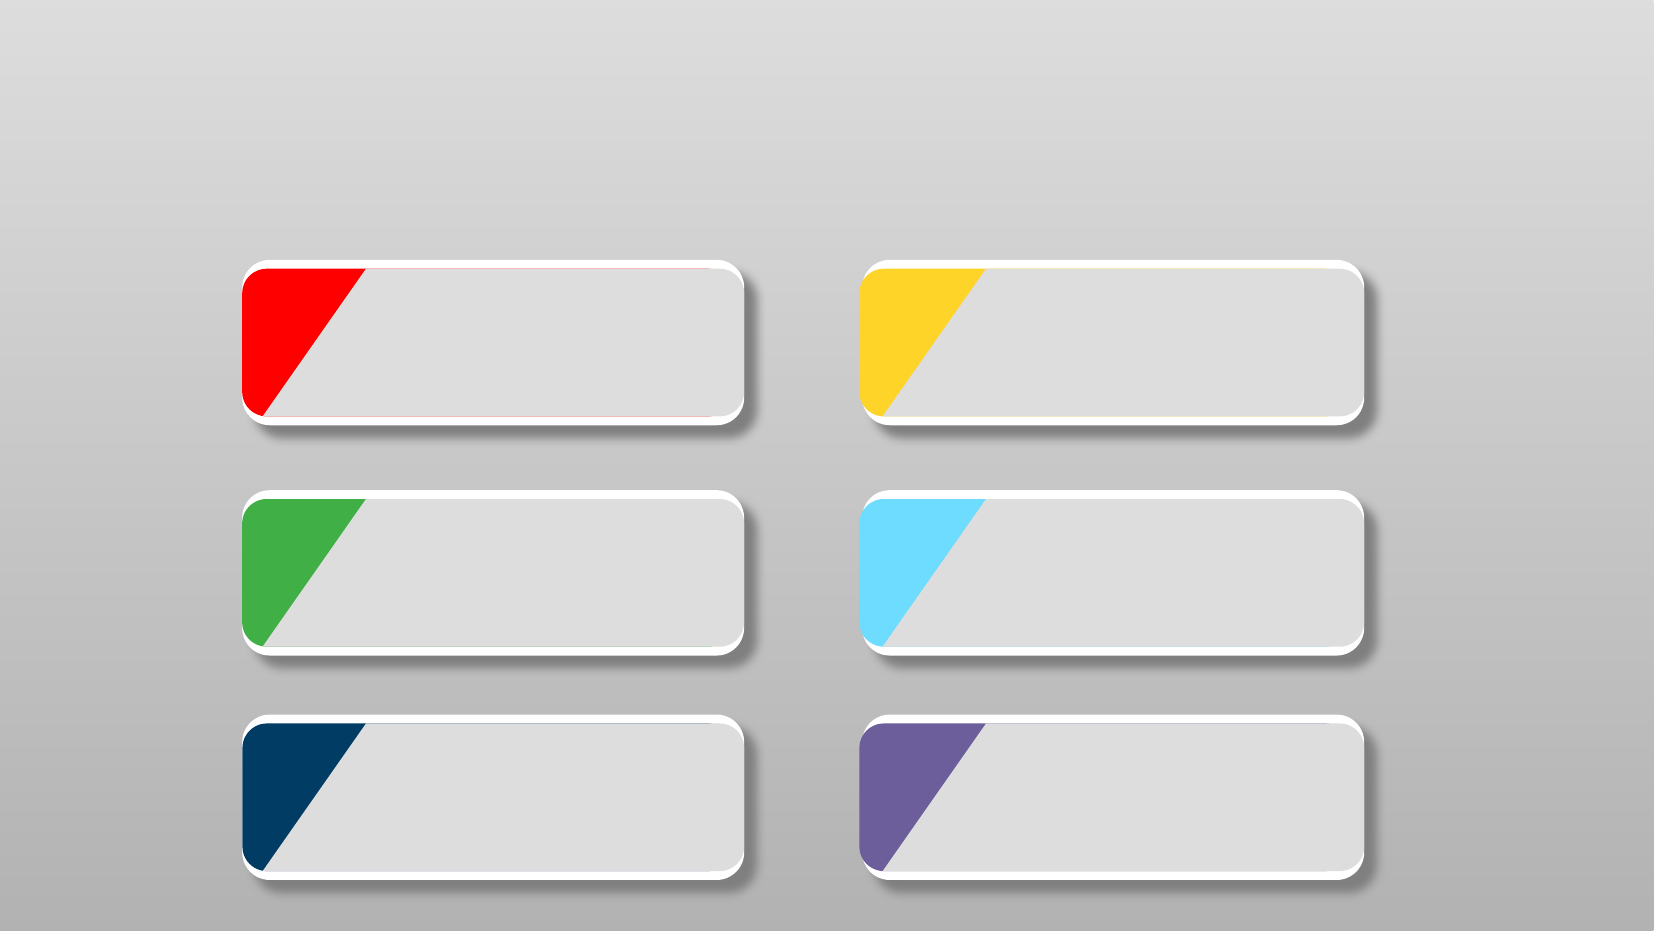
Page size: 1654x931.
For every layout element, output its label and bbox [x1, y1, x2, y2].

text_box [859, 490, 1365, 656]
text_box [859, 259, 1365, 426]
text_box [242, 259, 745, 426]
text_box [242, 714, 745, 880]
text_box [859, 714, 1365, 880]
text_box [242, 490, 745, 656]
